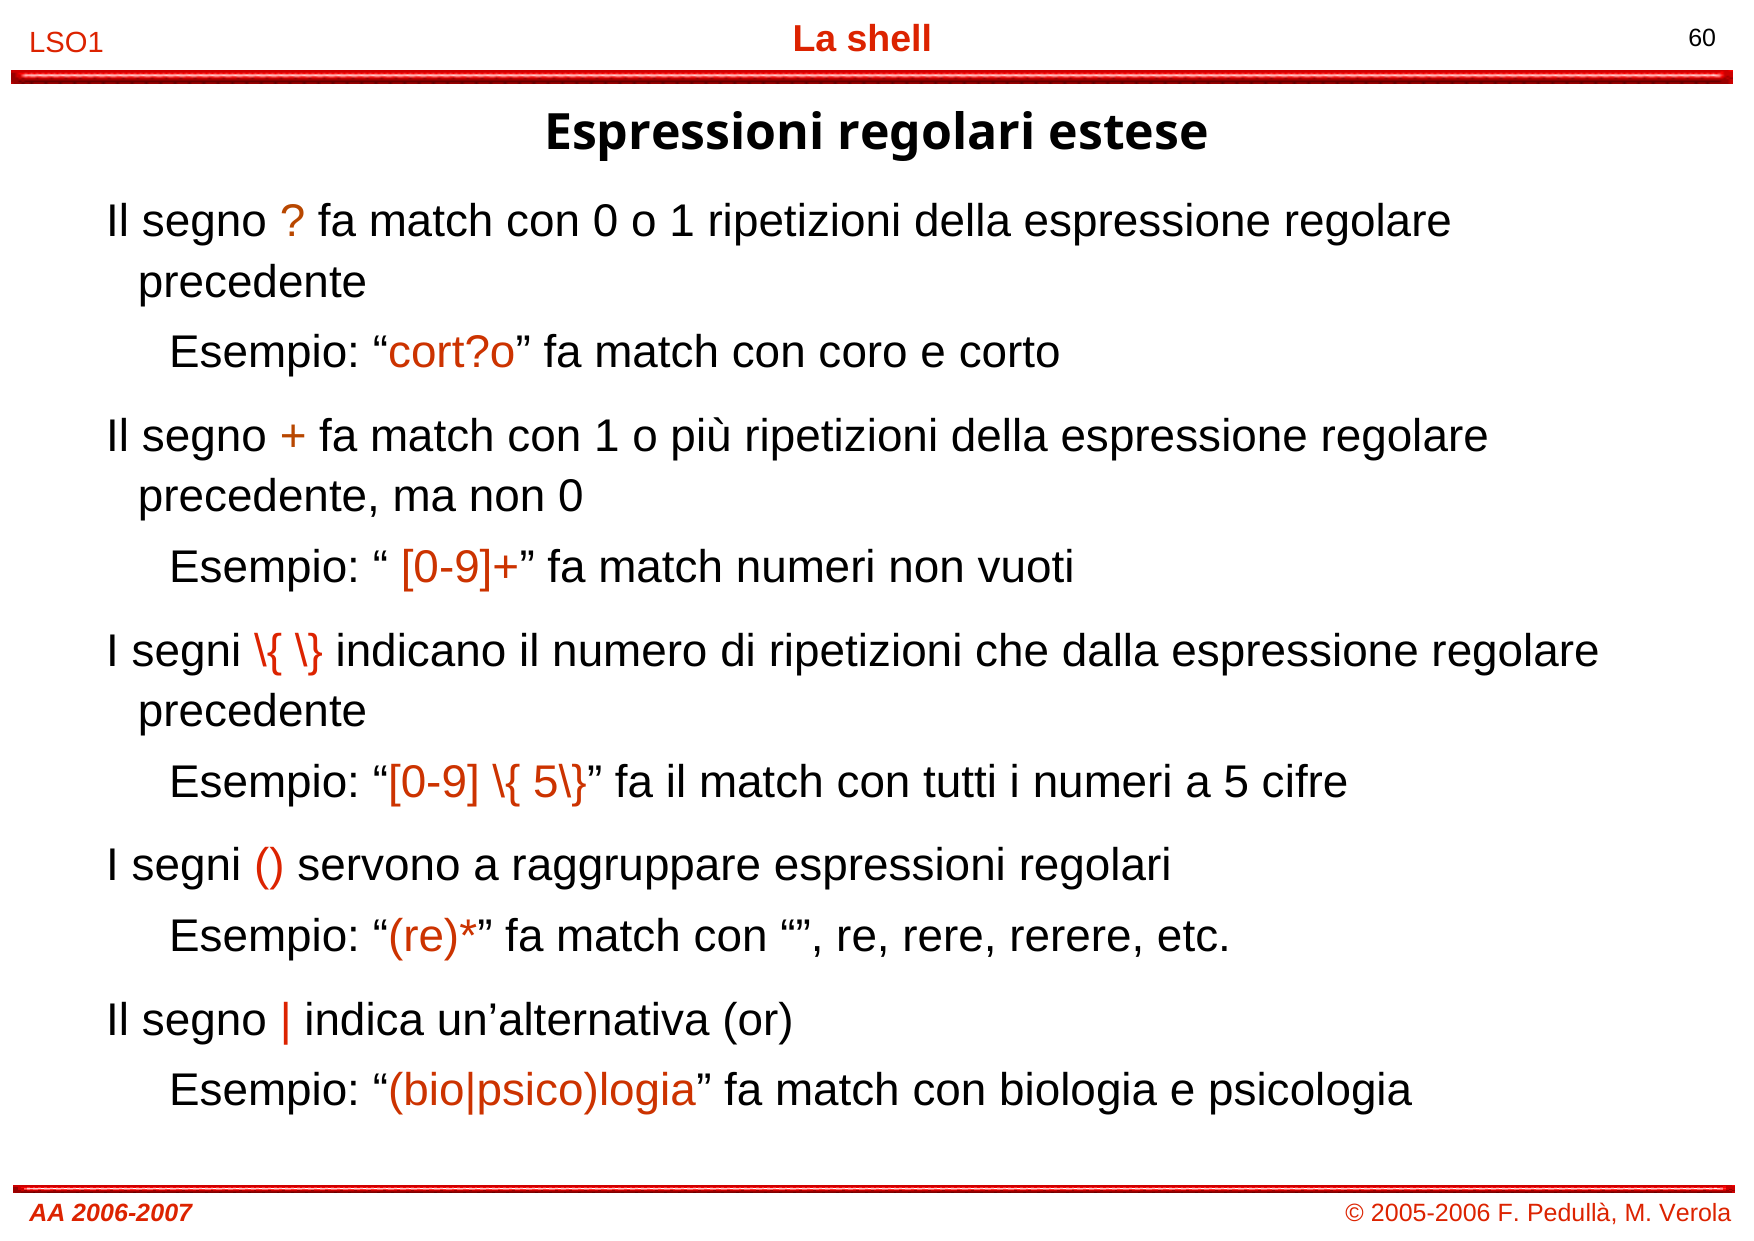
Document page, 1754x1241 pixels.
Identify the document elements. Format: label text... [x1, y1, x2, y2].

picture [13, 1185, 1735, 1193]
list Il segno ? fa match con 0 o 1 ripetizioni della espressione regolare precedente Esempio: “cort?o” fa match con coro e corto Il segno + fa match con 1 o più ripetizioni della espressione regolare precedente, ma non 0 Esempio: “ [0-9]+” fa match numeri non vuoti I segni \{ \} indicano il numero di ripetizioni che dalla espressione regolare precedente Esempio: “[0-9] \{ 5\}” fa il match con tutti i numeri a 5 cifre I segni () servono a raggruppare espressioni regolari Esempio: “(re)*” fa match con “”, re, rere, rerere, etc. Il segno | indica un’alternativa (or) Esempio: “(bio|psico)logia” fa match con biologia e psicologia [60, 178, 1698, 1115]
picture [11, 70, 1733, 84]
title Espressioni regolari estese [474, 84, 1279, 178]
